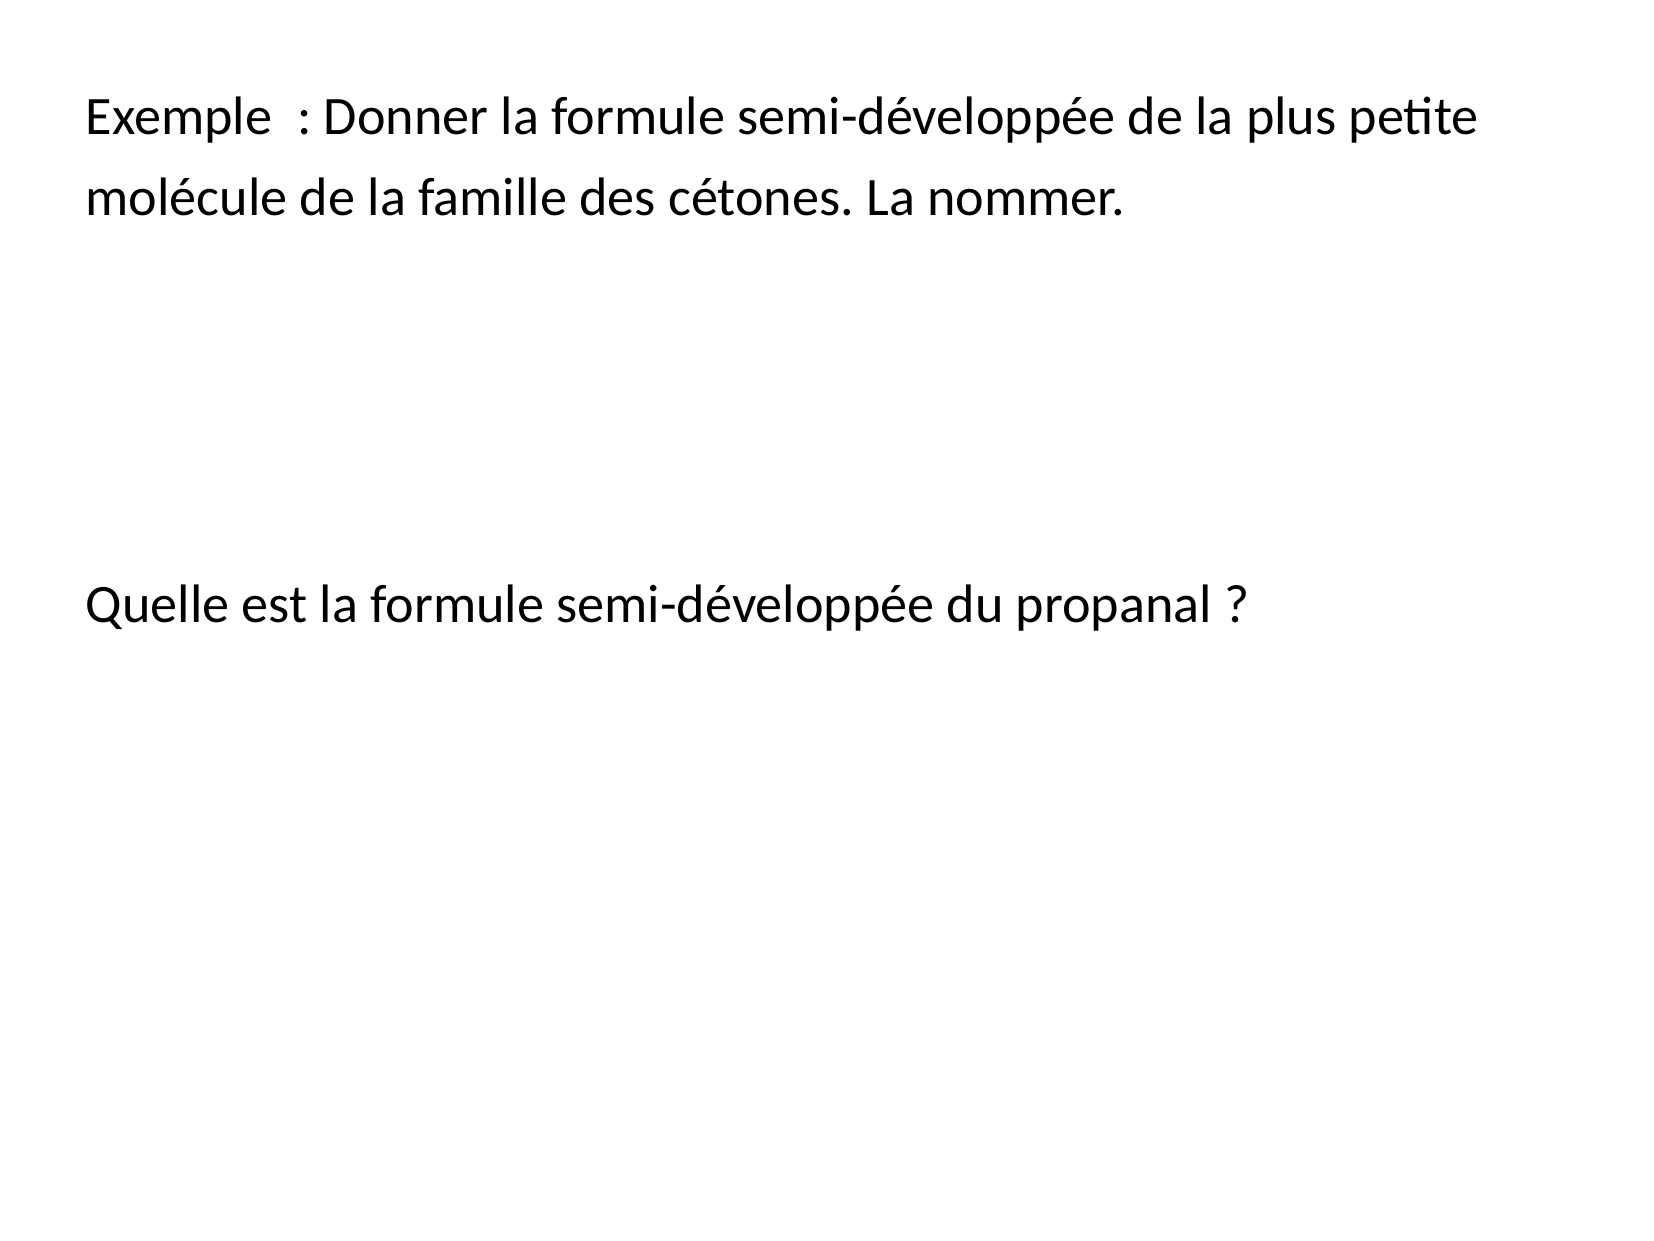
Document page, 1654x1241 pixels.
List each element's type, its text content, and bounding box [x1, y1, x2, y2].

text_box Exemple : Donner la formule semi-développée de la plus petite molécule de la famille des cétones. La nommer. Quelle est la formule semi-développée du propanal ? [70, 59, 1506, 996]
